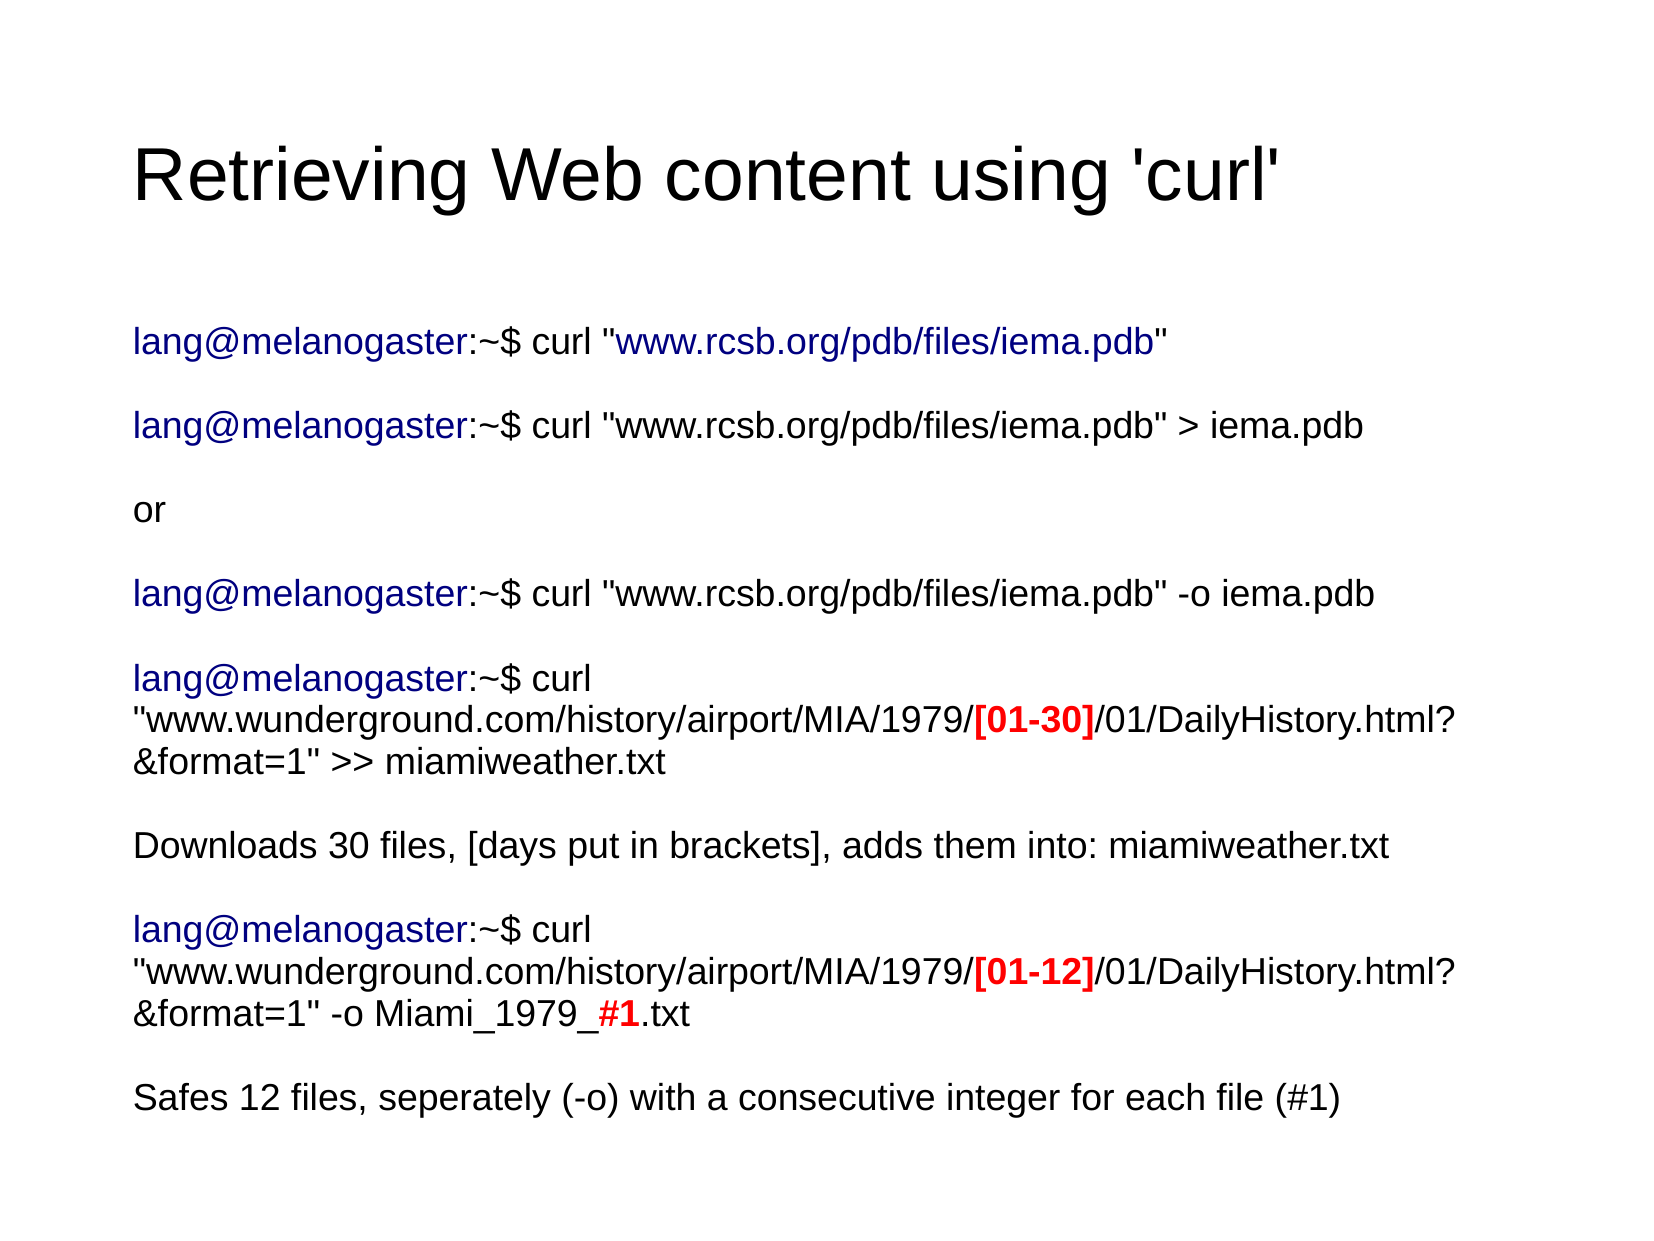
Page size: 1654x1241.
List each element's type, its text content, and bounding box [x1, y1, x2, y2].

text_box Retrieving Web content using 'curl' lang@melanogaster:~$ curl "www.rcsb.org/pdb/files/iema.pdb" lang@melanogaster:~$ curl "www.rcsb.org/pdb/files/iema.pdb" > iema.pdb or lang@melanogaster:~$ curl "www.rcsb.org/pdb/files/iema.pdb" -o iema.pdb lang@melanogaster:~$ curl "www.wunderground.com/history/airport/MIA/1979/[01-30]/01/DailyHistory.html?&format=1" >> miamiweather.txt Downloads 30 files, [days put in brackets], adds them into: miamiweather.txt lang@melanogaster:~$ curl "www.wunderground.com/history/airport/MIA/1979/[01-12]/01/DailyHistory.html?&format=1" -o Miami_1979_#1.txt Safes 12 files, seperately (-o) with a consecutive integer for each file (#1) [118, 118, 1625, 1103]
